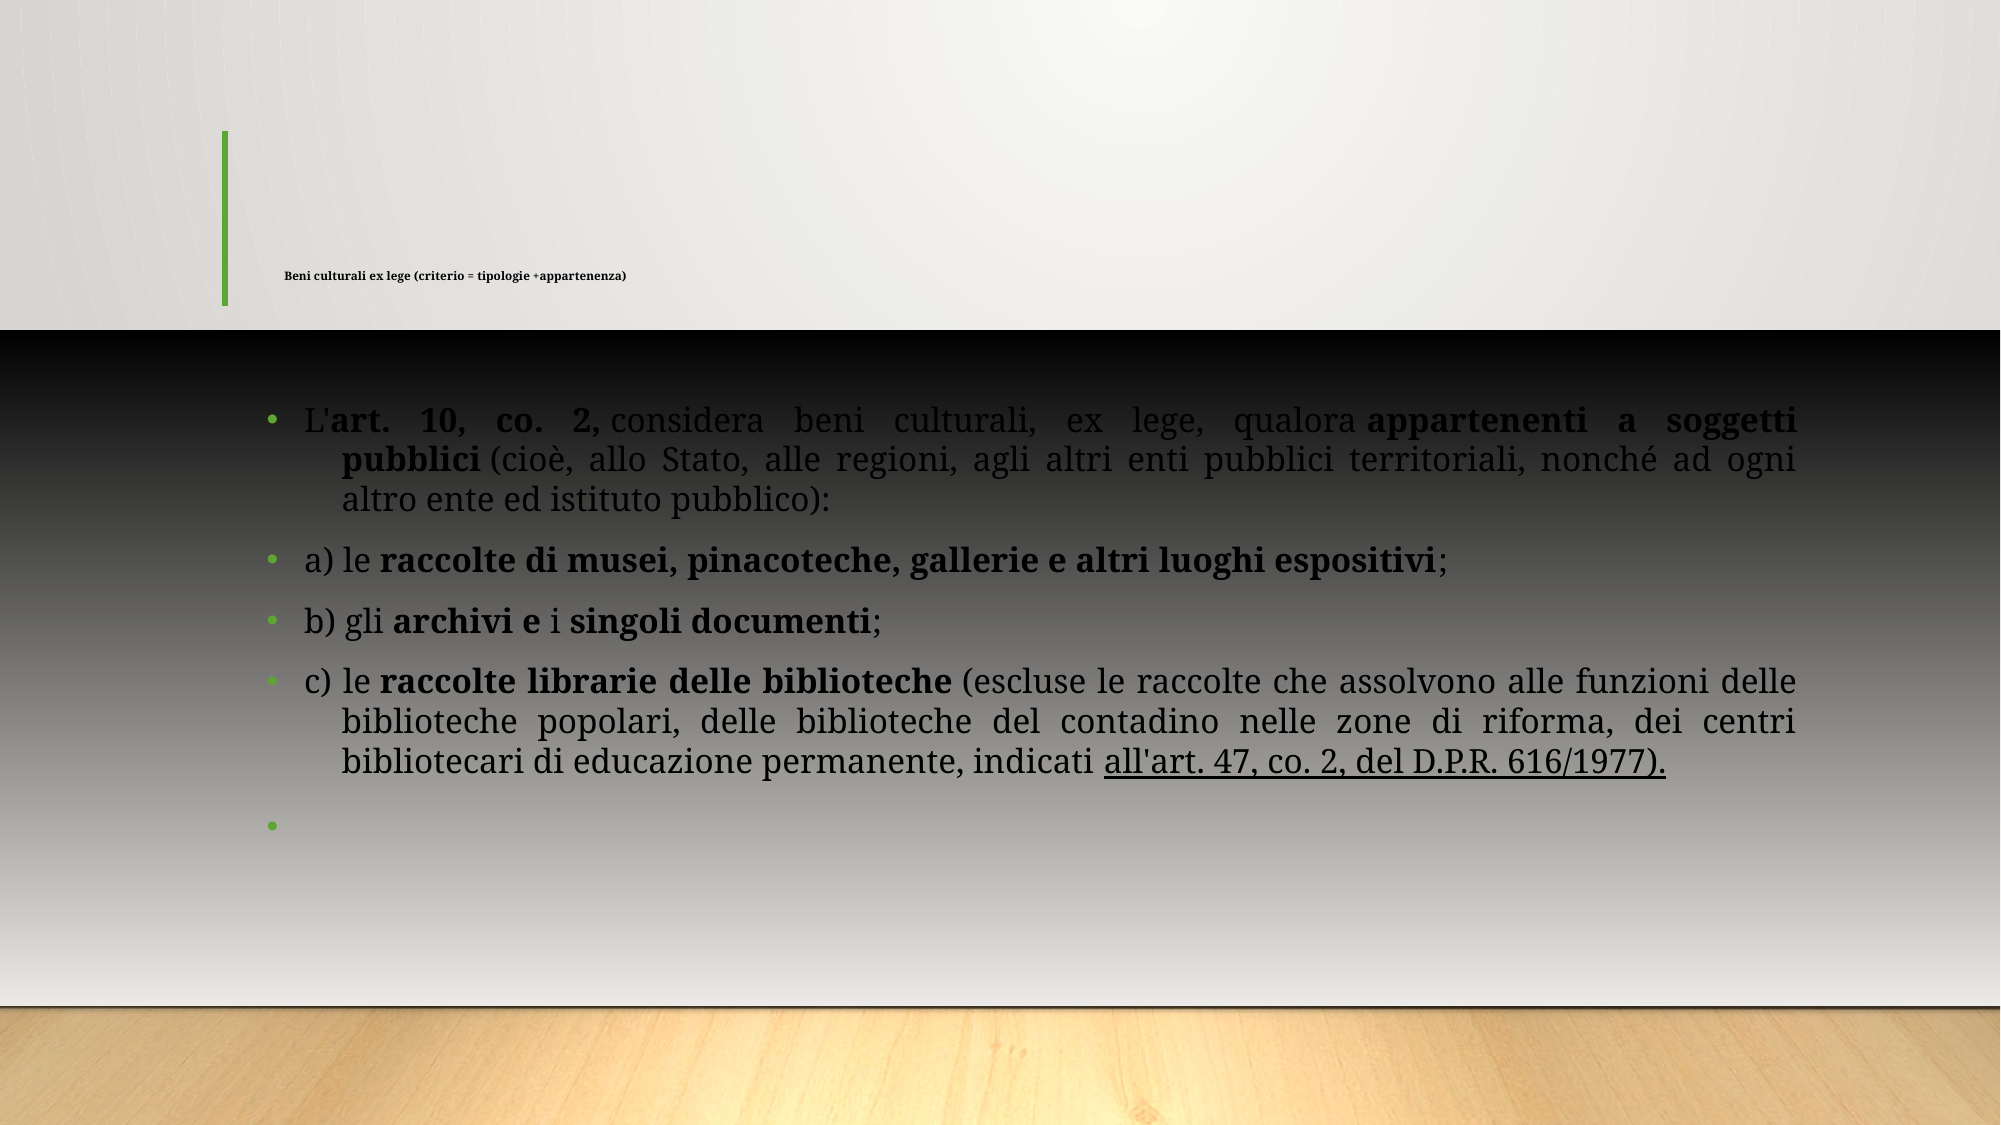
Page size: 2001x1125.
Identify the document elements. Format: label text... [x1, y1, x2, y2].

list L'art. 10, co. 2, considera beni culturali, ex lege, qualora appartenenti a soggetti pubblici (cioè, allo Stato, alle regioni, agli altri enti pubblici territoriali, nonché ad ogni altro ente ed istituto pubblico): a) le raccolte di musei, pinacoteche, gallerie e altri luoghi espositivi; b) gli archivi e i singoli documenti; c) le raccolte librarie delle biblioteche (escluse le raccolte che assolvono alle funzioni delle biblioteche popolari, delle biblioteche del contadino nelle zone di riforma, dei centri bibliotecari di educazione permanente, indicati all'art. 47, co. 2, del D.P.R. 616/1977). [251, 330, 1814, 897]
title Beni culturali ex lege (criterio = tipologie +appartenenza) [251, 131, 1814, 305]
